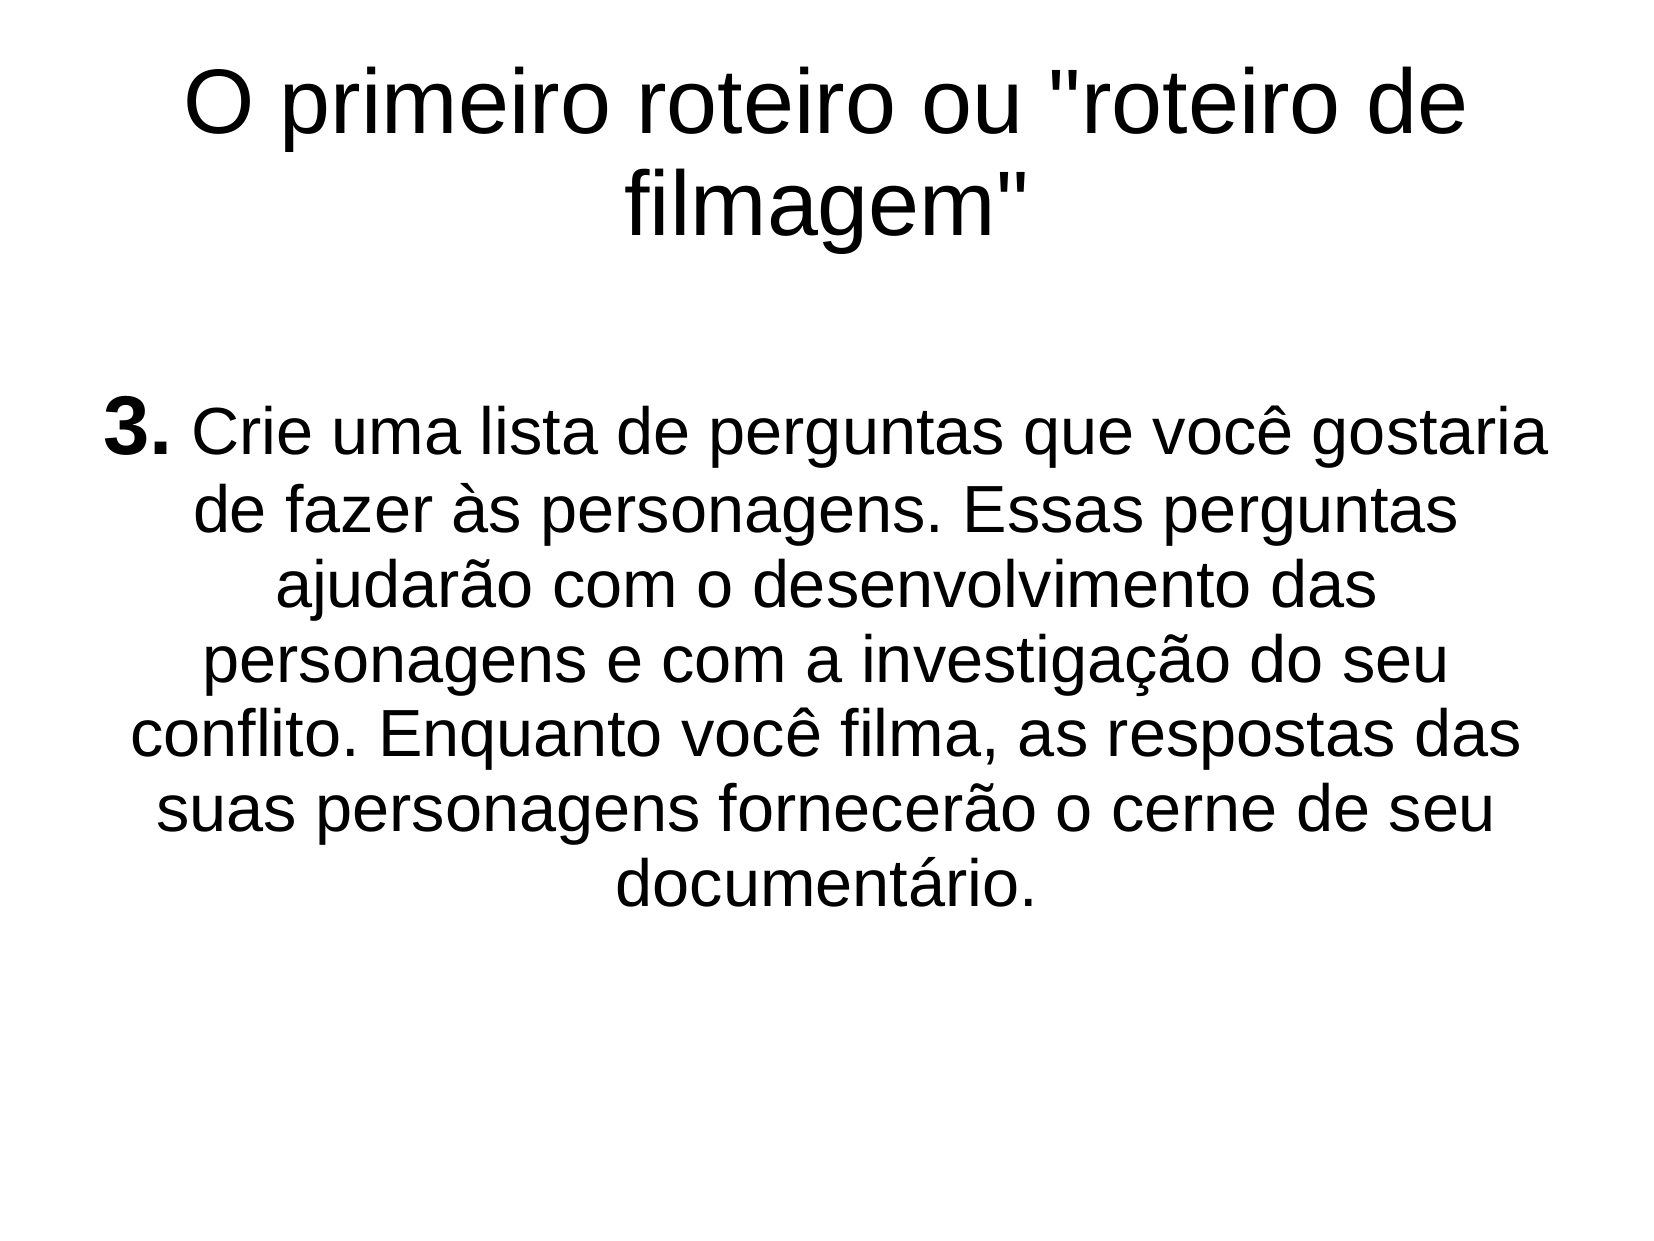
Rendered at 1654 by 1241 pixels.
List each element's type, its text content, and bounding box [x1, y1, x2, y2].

title O primeiro roteiro ou "roteiro de filmagem" [82, 49, 1571, 257]
subtitle 3. Crie uma lista de perguntas que você gostaria de fazer às personagens. Essas perguntas ajudarão com o desenvolvimento das personagens e com a investigação do seu conflito. Enquanto você filma, as respostas das suas personagens fornecerão o cerne de seu documentário. [82, 290, 1571, 1010]
